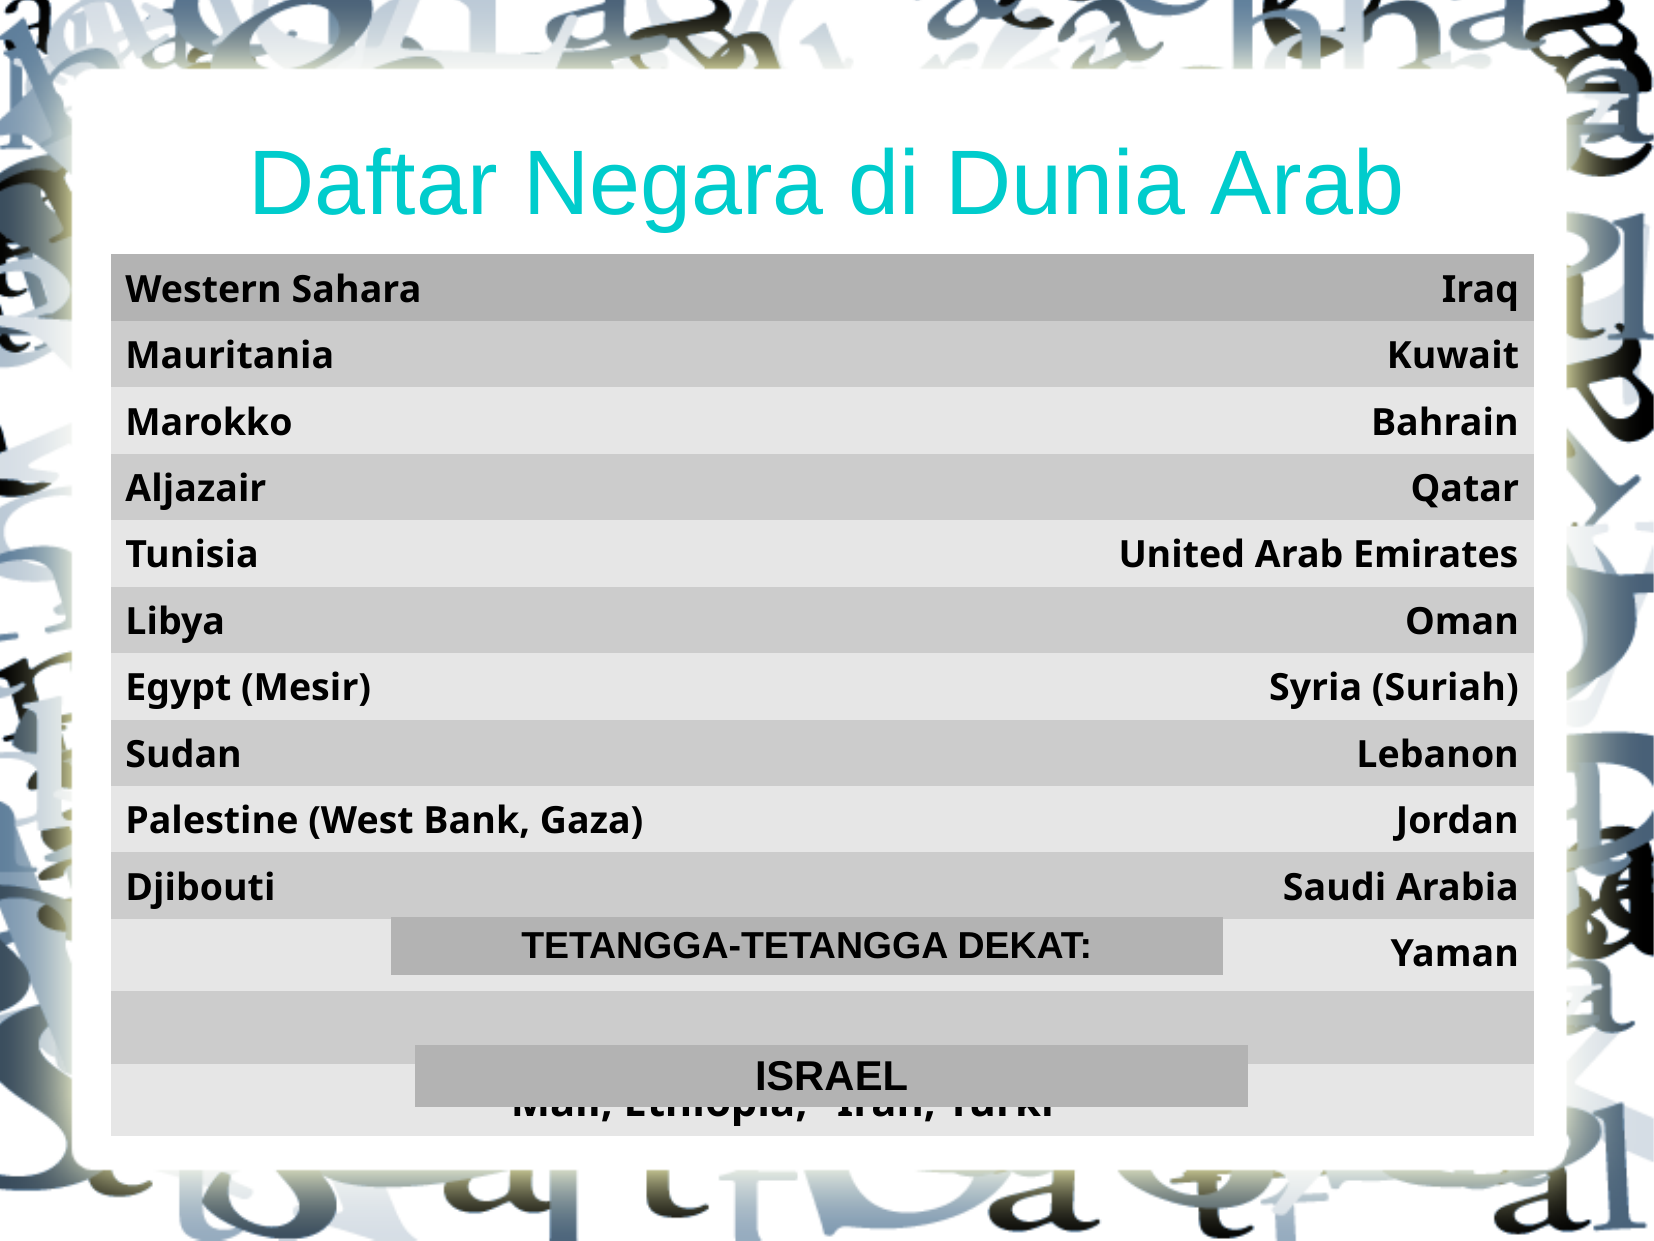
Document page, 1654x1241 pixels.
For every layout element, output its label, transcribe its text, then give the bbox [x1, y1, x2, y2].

table_cell Iran, Turki [822, 1064, 1534, 1136]
table_cell United Arab Emirates [822, 520, 1534, 587]
title Daftar Negara di Dunia Arab [82, 78, 1571, 287]
table_cell [111, 919, 822, 991]
table_cell Saudi Arabia [822, 852, 1534, 919]
table_cell Yaman [822, 919, 1534, 991]
table_header Western Sahara [111, 254, 822, 321]
table_cell Marokko [111, 387, 822, 454]
table_cell Qatar [822, 454, 1534, 520]
table_cell Djibouti [111, 852, 822, 919]
table_header TETANGGA-TETANGGA DEKAT: [391, 917, 1223, 975]
table_cell Tunisia [111, 520, 822, 587]
table_cell Oman [822, 587, 1534, 653]
table_cell Aljazair [111, 454, 822, 520]
table_cell Mauritania [111, 321, 822, 387]
table_cell Lebanon [822, 720, 1534, 786]
picture [0, 0, 1654, 1241]
table_cell Syria (Suriah) [822, 653, 1534, 720]
table_cell Bahrain [822, 387, 1534, 454]
table_cell Sudan [111, 720, 822, 786]
table_cell [111, 991, 822, 1064]
table_cell Egypt (Mesir) [111, 653, 822, 720]
table_header ISRAEL [415, 1045, 1248, 1107]
table_header Iraq [822, 254, 1534, 321]
table_cell Kuwait [822, 321, 1534, 387]
table_cell Libya [111, 587, 822, 653]
table_cell Mali, Ethiopia, [111, 1064, 822, 1136]
table_cell Palestine (West Bank, Gaza) [111, 786, 822, 852]
table_cell Jordan [822, 786, 1534, 852]
table_cell [822, 991, 1534, 1064]
